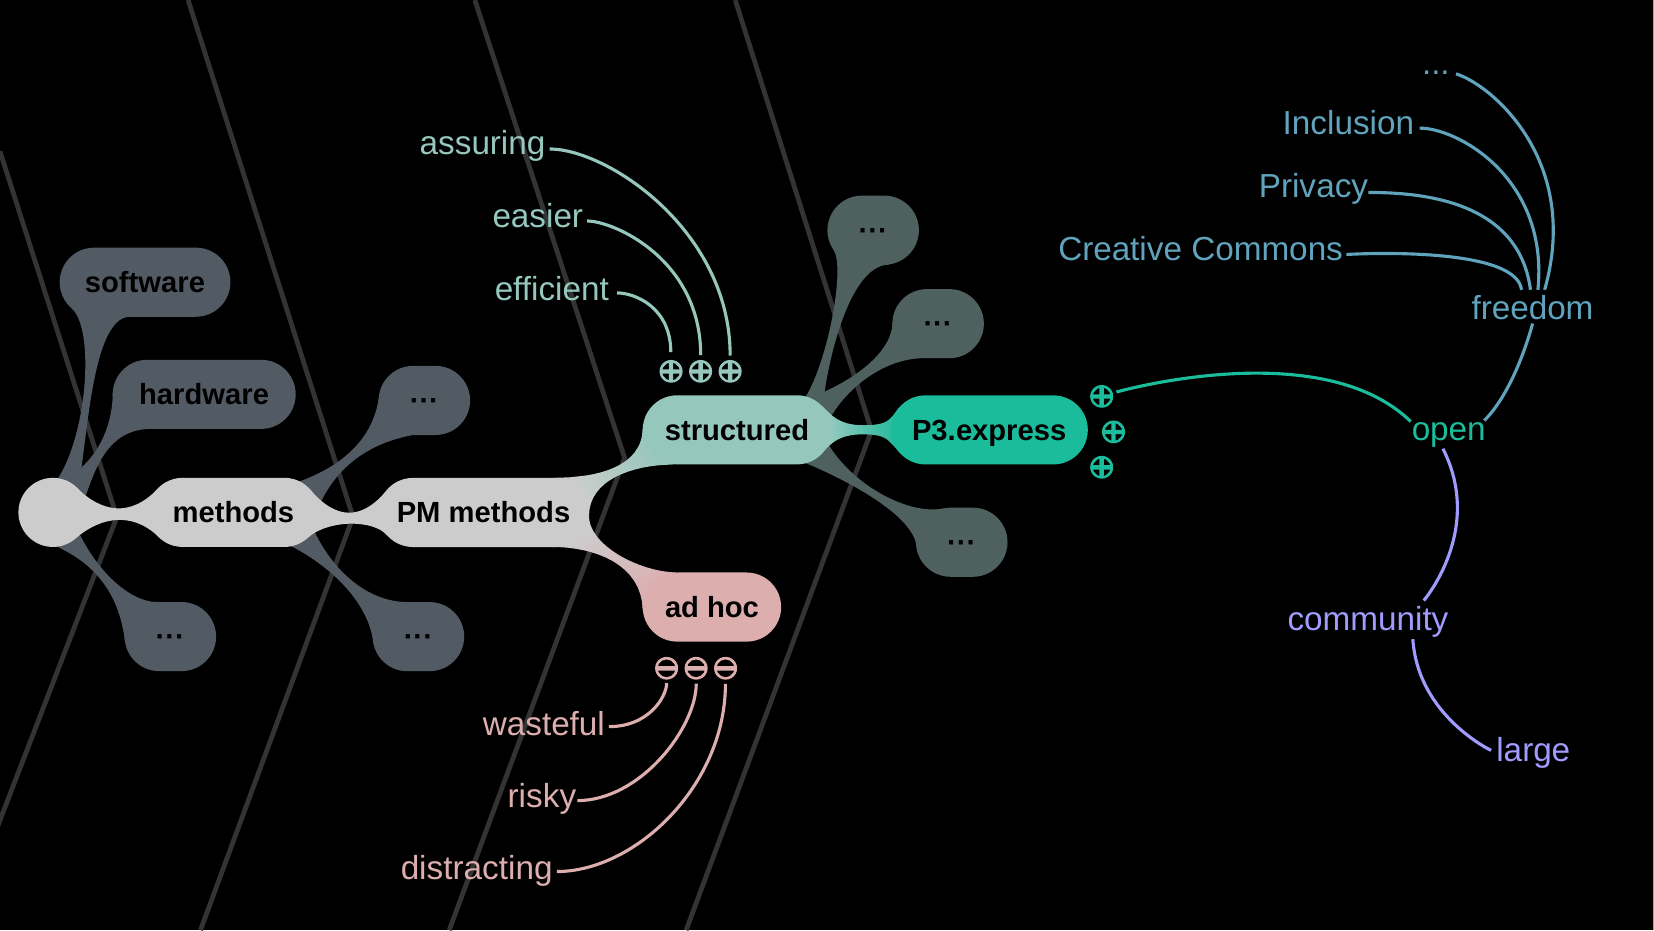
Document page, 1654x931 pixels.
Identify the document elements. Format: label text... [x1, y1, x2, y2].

text_box [292, 402, 413, 635]
text_box [18, 311, 158, 635]
text_box ... [1407, 36, 1465, 89]
text_box open [1397, 402, 1501, 455]
text_box risky [492, 770, 591, 822]
text_box Creative Commons [1043, 223, 1358, 276]
text_box [684, 656, 708, 680]
text_box software [59, 247, 231, 317]
text_box efficient [480, 263, 624, 316]
text_box methods [148, 477, 309, 547]
text_box [555, 513, 671, 602]
text_box distracting [386, 842, 568, 895]
text_box ··· [378, 365, 471, 436]
text_box Privacy [1244, 160, 1383, 213]
text_box [714, 656, 738, 680]
text_box large [1481, 724, 1585, 777]
text_box [655, 656, 679, 680]
text_box assuring [404, 117, 561, 170]
text_box easier [477, 190, 598, 243]
text_box freedom [1456, 282, 1609, 335]
text_box PM methods [385, 477, 590, 548]
text_box [1090, 455, 1114, 479]
text_box community [1272, 593, 1464, 646]
text_box Inclusion [1267, 97, 1429, 150]
text_box ··· [916, 507, 1008, 577]
text_box [659, 359, 683, 383]
text_box structured [642, 395, 832, 465]
text_box [1090, 384, 1114, 408]
text_box [718, 359, 742, 383]
text_box ··· [892, 289, 984, 359]
text_box P3.express [890, 395, 1088, 465]
text_box ··· [124, 602, 217, 672]
text_box [806, 252, 938, 544]
text_box [557, 435, 672, 512]
text_box ··· [372, 602, 465, 672]
text_box ··· [827, 195, 919, 265]
text_box hardware [112, 359, 296, 429]
text_box ad hoc [642, 572, 782, 642]
text_box wasteful [468, 697, 620, 750]
text_box [689, 359, 713, 383]
text_box [1101, 420, 1126, 444]
